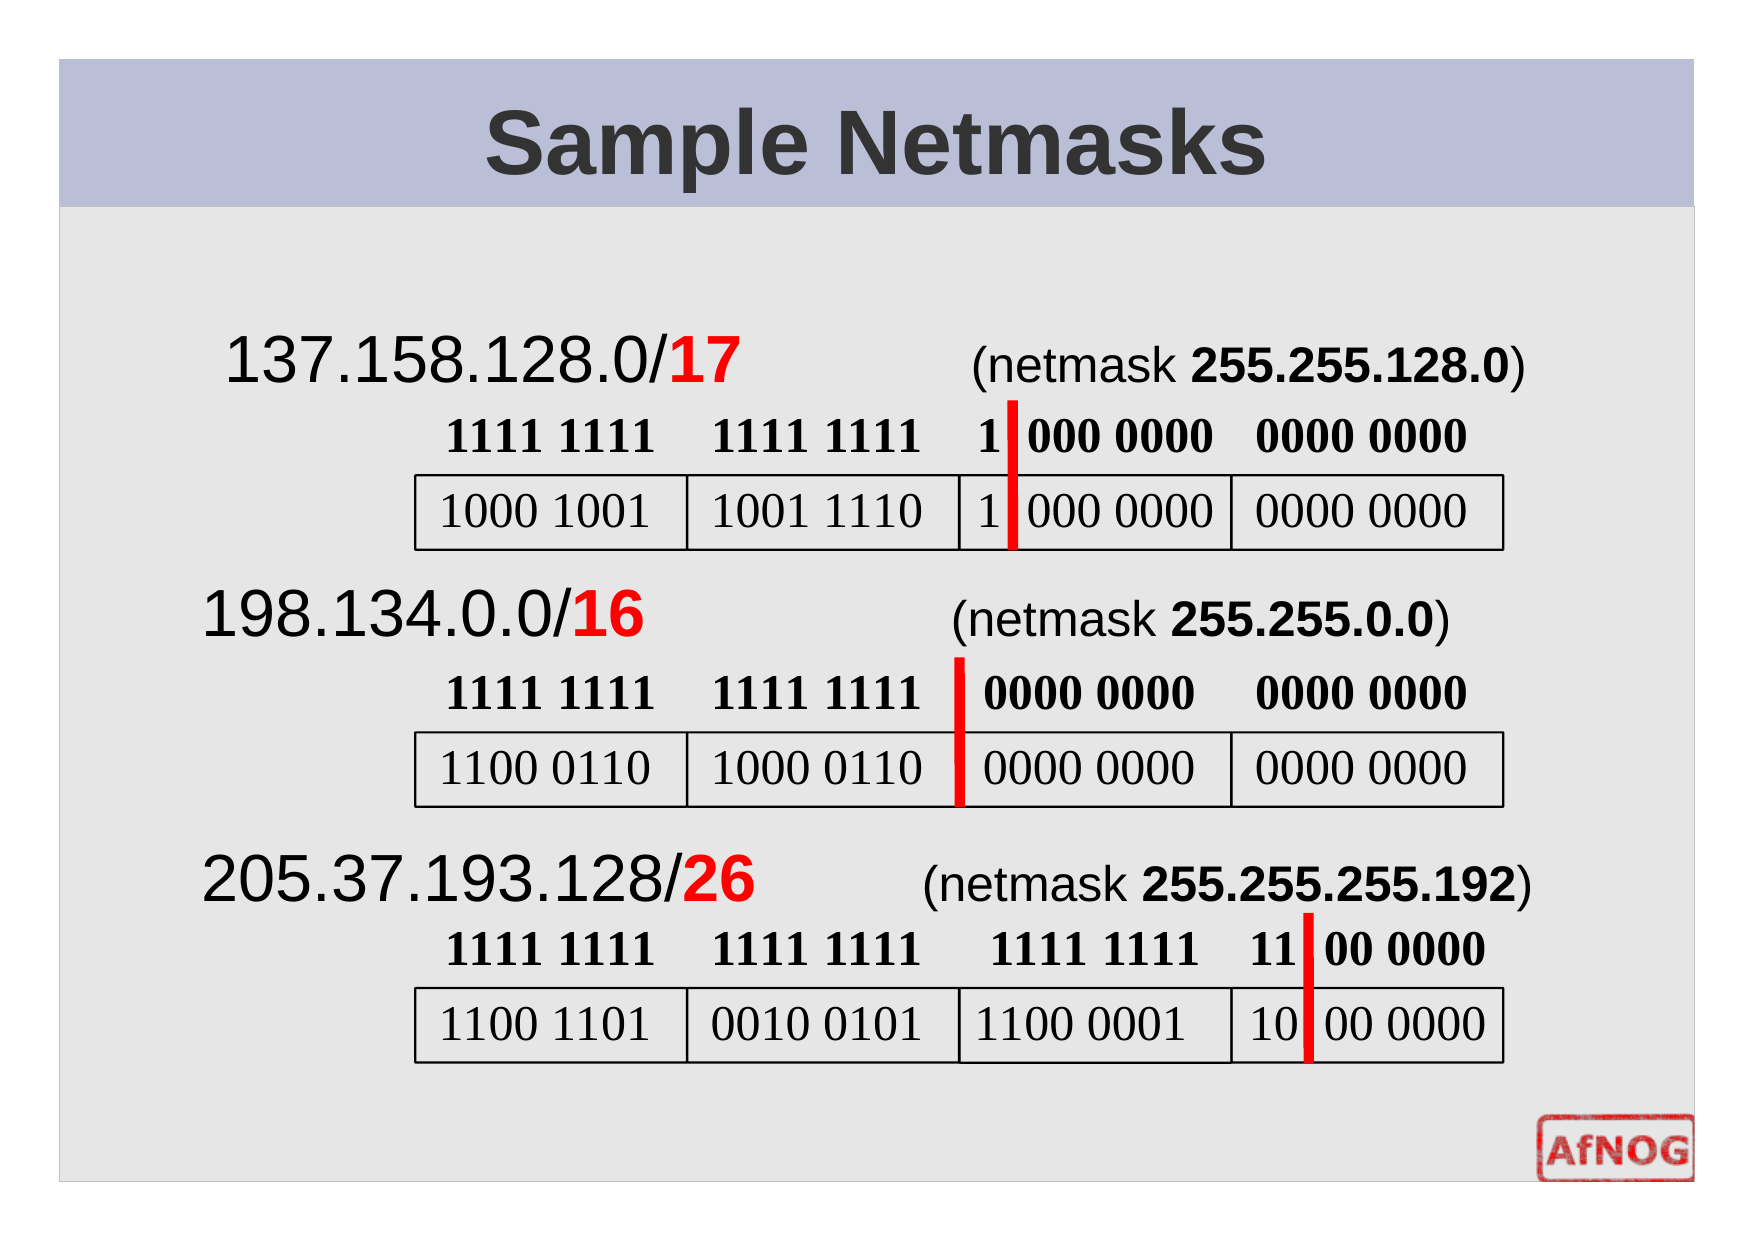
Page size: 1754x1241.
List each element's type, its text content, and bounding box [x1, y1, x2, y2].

text_box 1111 1111 [687, 663, 954, 738]
text_box 0000 0000 [959, 738, 1231, 809]
text_box 0010 0101 [687, 994, 958, 1064]
text_box 0000 0000 [1231, 663, 1504, 738]
text_box 0000 0000 [1231, 738, 1504, 809]
picture [1535, 1112, 1695, 1182]
text_box 1111 1111 [687, 400, 959, 481]
text_box 10 00 0000 [1231, 994, 1303, 1064]
text_box 1 000 0000 [959, 400, 1007, 481]
text_box 11 00 0000 [1231, 929, 1303, 994]
text_box 1001 1110 [687, 481, 959, 552]
text_box 1111 1111 [959, 929, 1231, 994]
text_box 1100 0110 [415, 738, 687, 809]
list 137.158.128.0/17 (netmask 255.255.128.0) [192, 315, 1565, 407]
text_box 1 000 0000 [959, 481, 1231, 552]
text_box 205.37.193.128/26 (netmask 255.255.255.192) [187, 833, 1565, 929]
text_box 198.134.0.0/16 (netmask 255.255.0.0) [187, 568, 1561, 663]
text_box 1100 0001 [959, 994, 1230, 1064]
text_box 0000 0000 [965, 663, 1231, 738]
text_box 1111 1111 [415, 663, 687, 738]
text_box 1000 0110 [687, 738, 959, 809]
text_box 0000 0000 [1231, 400, 1504, 481]
text_box 1111 1111 [687, 929, 959, 994]
text_box 1111 1111 [415, 929, 687, 994]
text_box 1 000 0000 [1018, 400, 1231, 481]
text_box 1111 1111 [415, 400, 687, 481]
text_box 0000 0000 [1231, 481, 1504, 552]
text_box 10 00 0000 [1305, 994, 1504, 1064]
text_box 11 00 0000 [1314, 929, 1504, 994]
text_box 1000 1001 [415, 481, 687, 552]
title Sample Netmasks [59, 48, 1695, 237]
text_box 1100 1101 [415, 994, 686, 1064]
